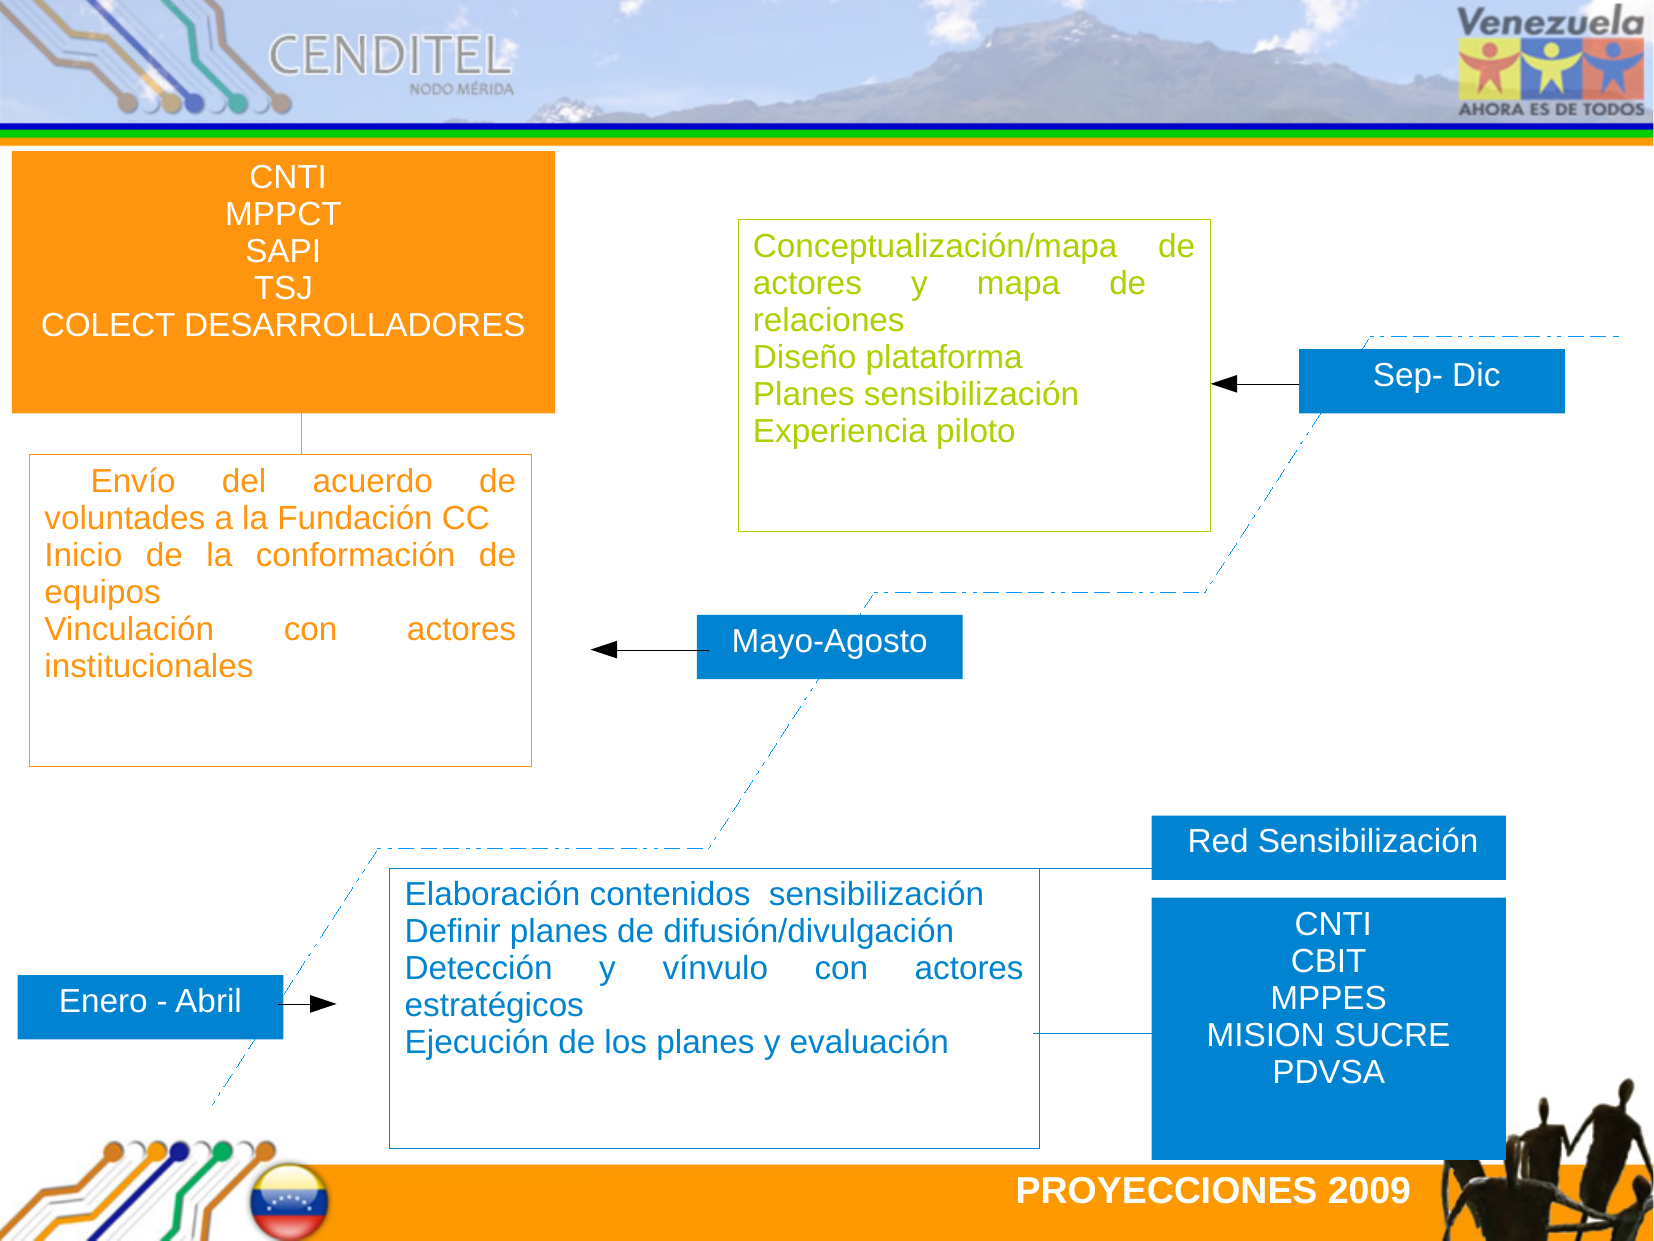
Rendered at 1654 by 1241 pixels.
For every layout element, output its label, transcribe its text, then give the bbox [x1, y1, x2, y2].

text_box Conceptualización/mapa de actores y mapa de relaciones Diseño plataforma Planes sensibilización Experiencia piloto [738, 219, 1211, 532]
text_box Red Sensibilización [1151, 815, 1506, 880]
text_box Mayo-Agosto [696, 614, 963, 680]
picture [0, 0, 1654, 1241]
text_box CNTI MPPCT SAPI TSJ COLECT DESARROLLADORES [11, 151, 556, 414]
text_box Enero - Abril [17, 975, 284, 1040]
text_box PROYECCIONES 2009 [944, 1162, 1447, 1235]
text_box Sep- Dic [1299, 349, 1565, 414]
text_box CNTI CBIT MPPES MISION SUCRE PDVSA [1151, 897, 1506, 1160]
text_box Envío del acuerdo de voluntades a la Fundación CC Inicio de la conformación de equipos Vinculación con actores institucionales [29, 454, 532, 767]
text_box Elaboración contenidos sensibilización Definir planes de difusión/divulgación Detección y vínvulo con actores estratégicos Ejecución de los planes y evaluación [389, 868, 1040, 1149]
